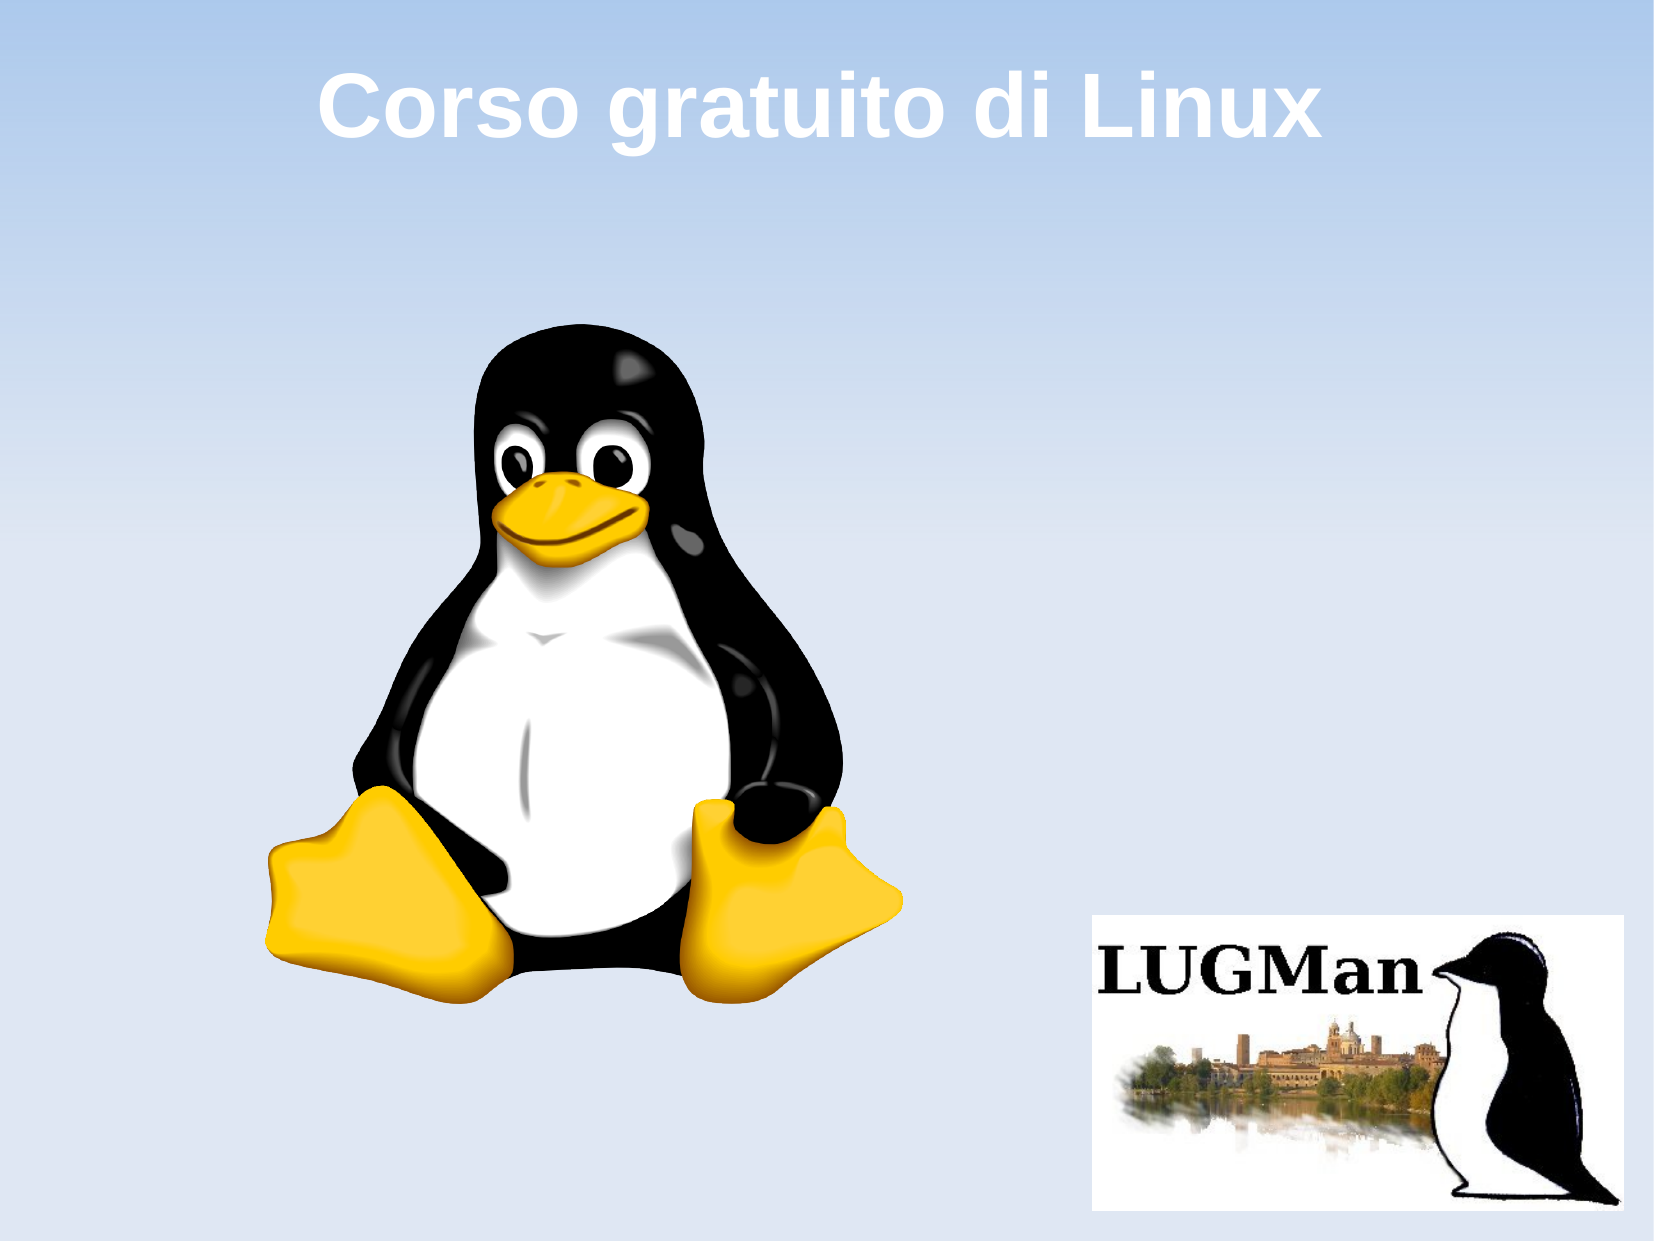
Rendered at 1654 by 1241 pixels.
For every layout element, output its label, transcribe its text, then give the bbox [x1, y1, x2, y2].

title Corso gratuito di Linux [76, 0, 1565, 208]
list [82, 290, 1571, 1109]
picture [0, 0, 1654, 1241]
